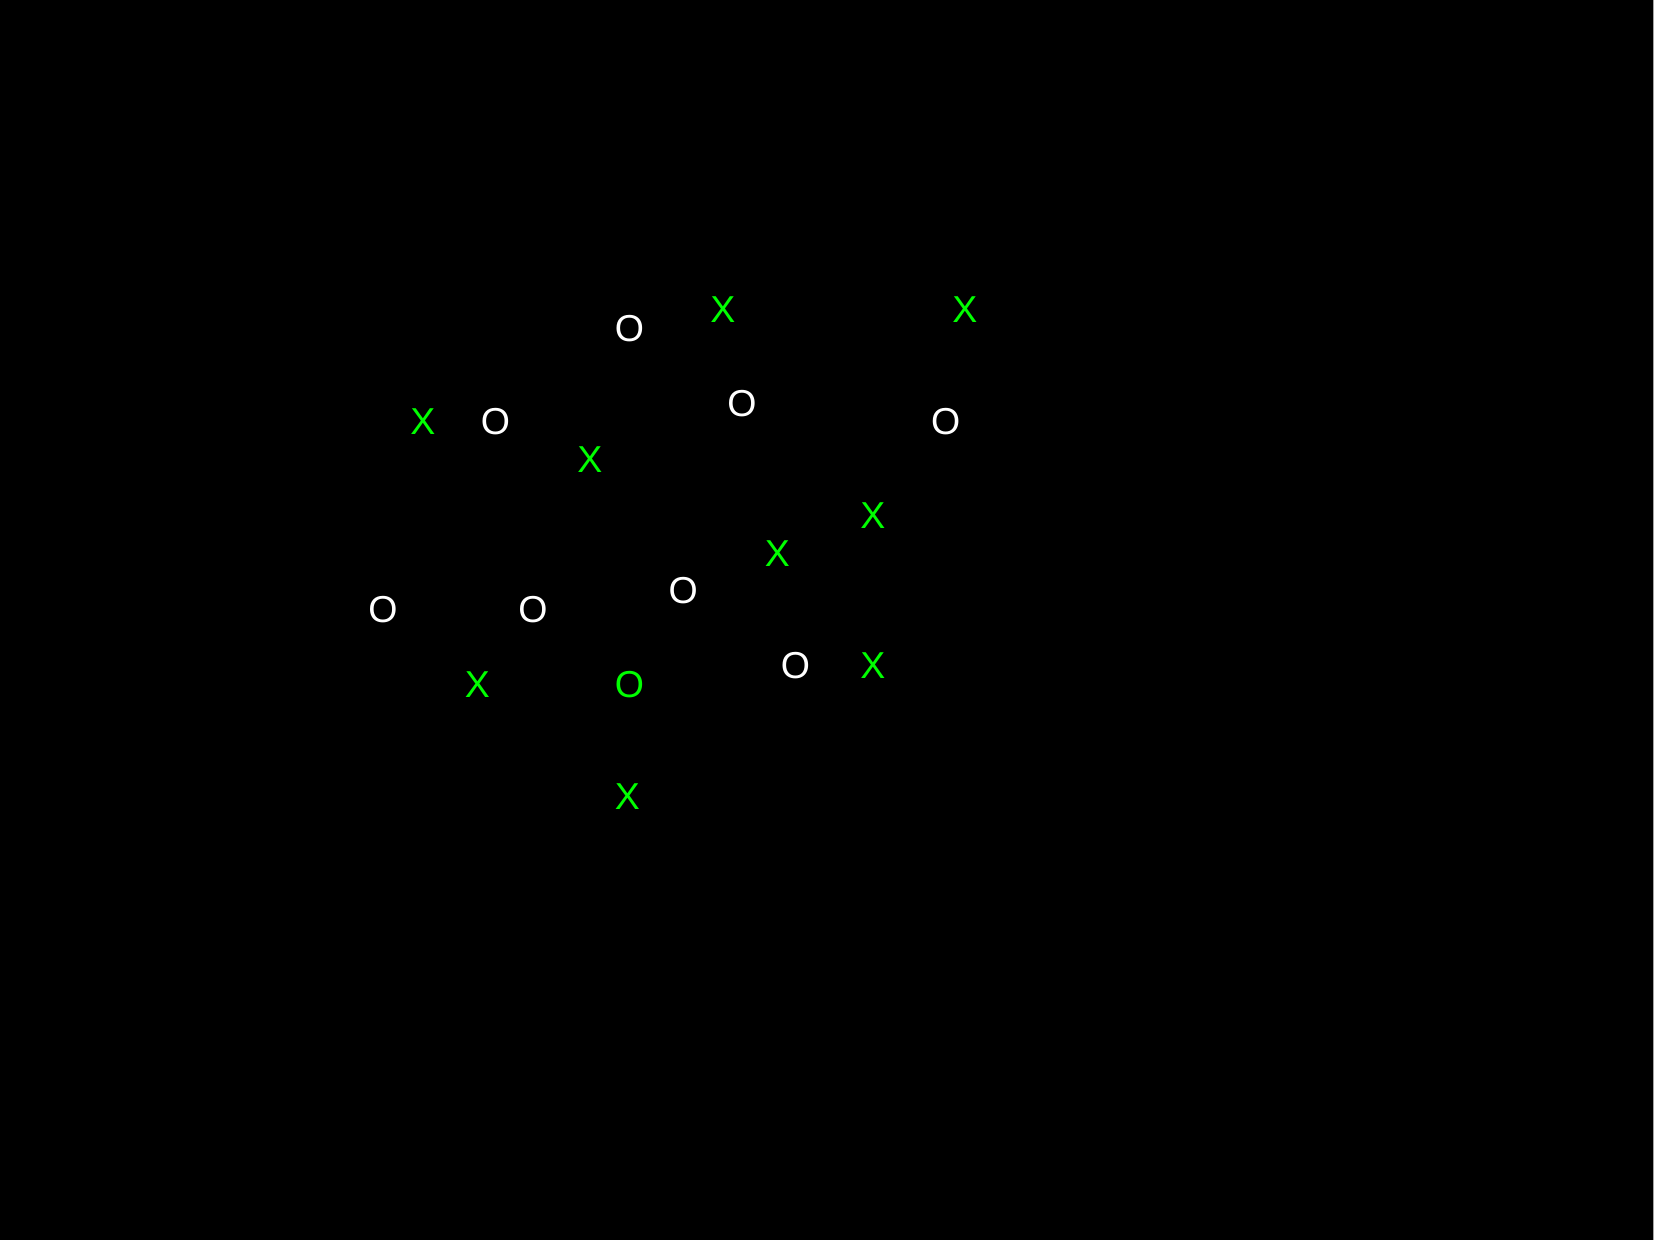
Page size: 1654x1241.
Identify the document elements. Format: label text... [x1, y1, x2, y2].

text_box O [766, 637, 826, 695]
text_box O [916, 393, 976, 451]
text_box X [750, 525, 805, 582]
text_box X [845, 487, 901, 545]
text_box X [450, 655, 505, 713]
text_box X [395, 393, 451, 451]
text_box O [600, 300, 659, 357]
text_box O [712, 375, 772, 432]
text_box O [600, 655, 659, 713]
text_box X [600, 768, 655, 826]
text_box X [845, 637, 901, 695]
text_box X [695, 280, 751, 338]
text_box X [937, 280, 992, 338]
text_box O [353, 580, 413, 638]
text_box O [653, 562, 713, 620]
text_box O [466, 393, 526, 451]
text_box X [562, 430, 617, 488]
text_box O [503, 580, 563, 638]
